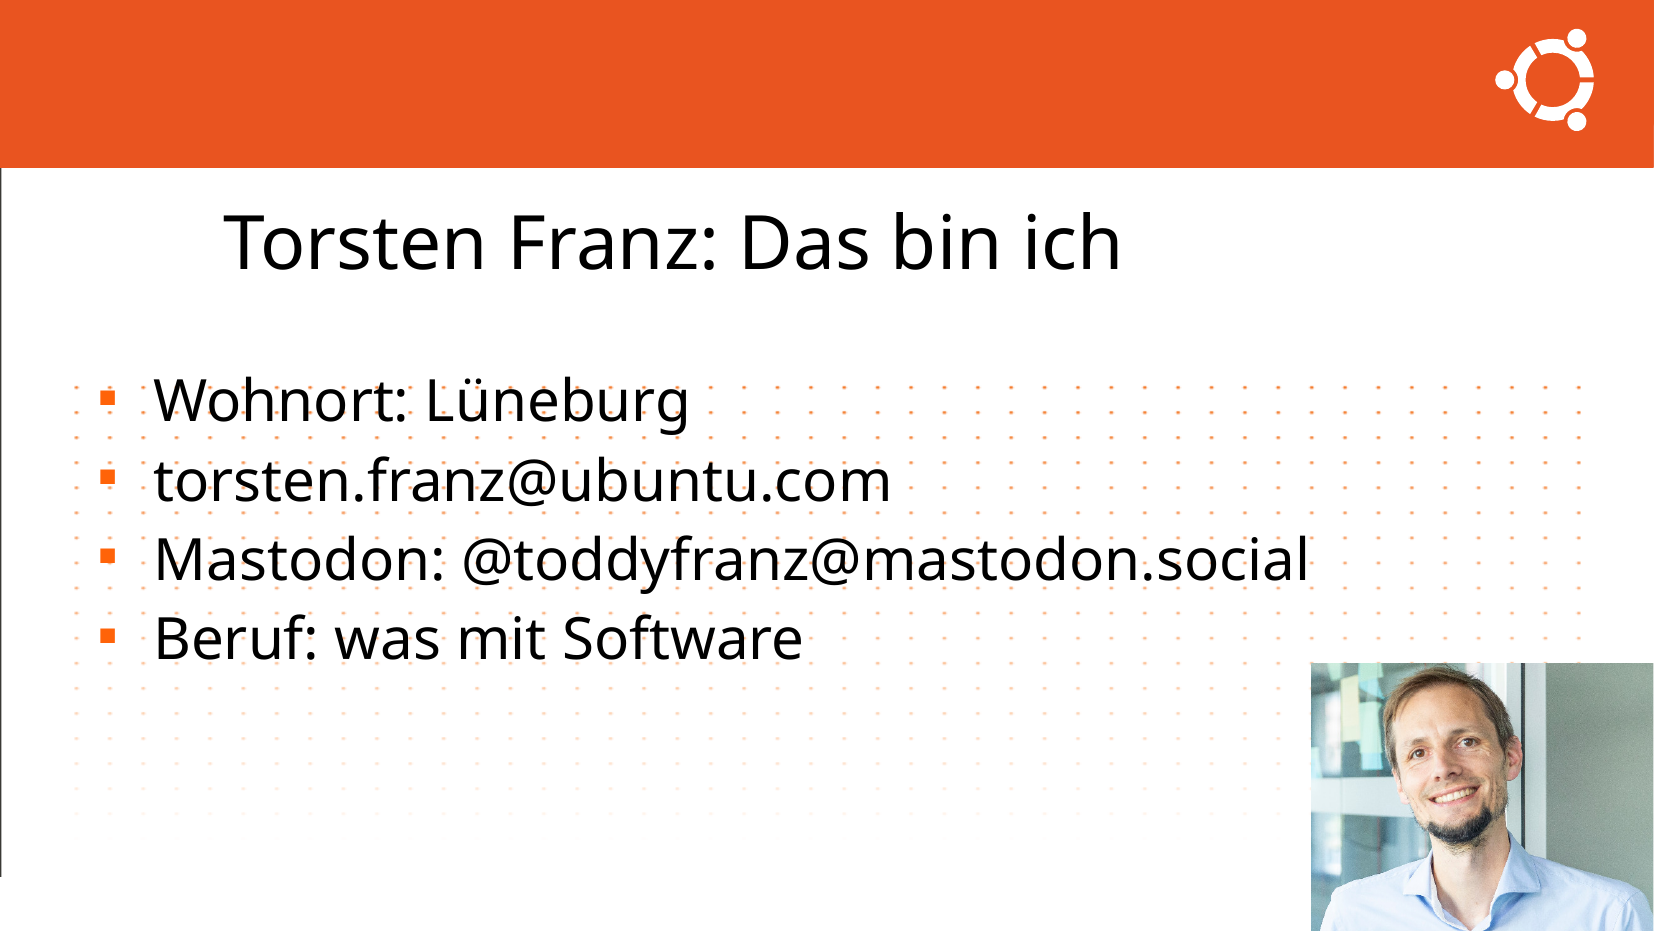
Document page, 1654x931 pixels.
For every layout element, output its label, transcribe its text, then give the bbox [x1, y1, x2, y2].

list Wohnort: Lüneburg torsten.franz@ubuntu.com Mastodon: @toddyfranz@mastodon.social Beruf: was mit Software [82, 359, 1461, 832]
text_box Torsten Franz: Das bin ich [209, 181, 1479, 383]
picture [0, 0, 1654, 931]
